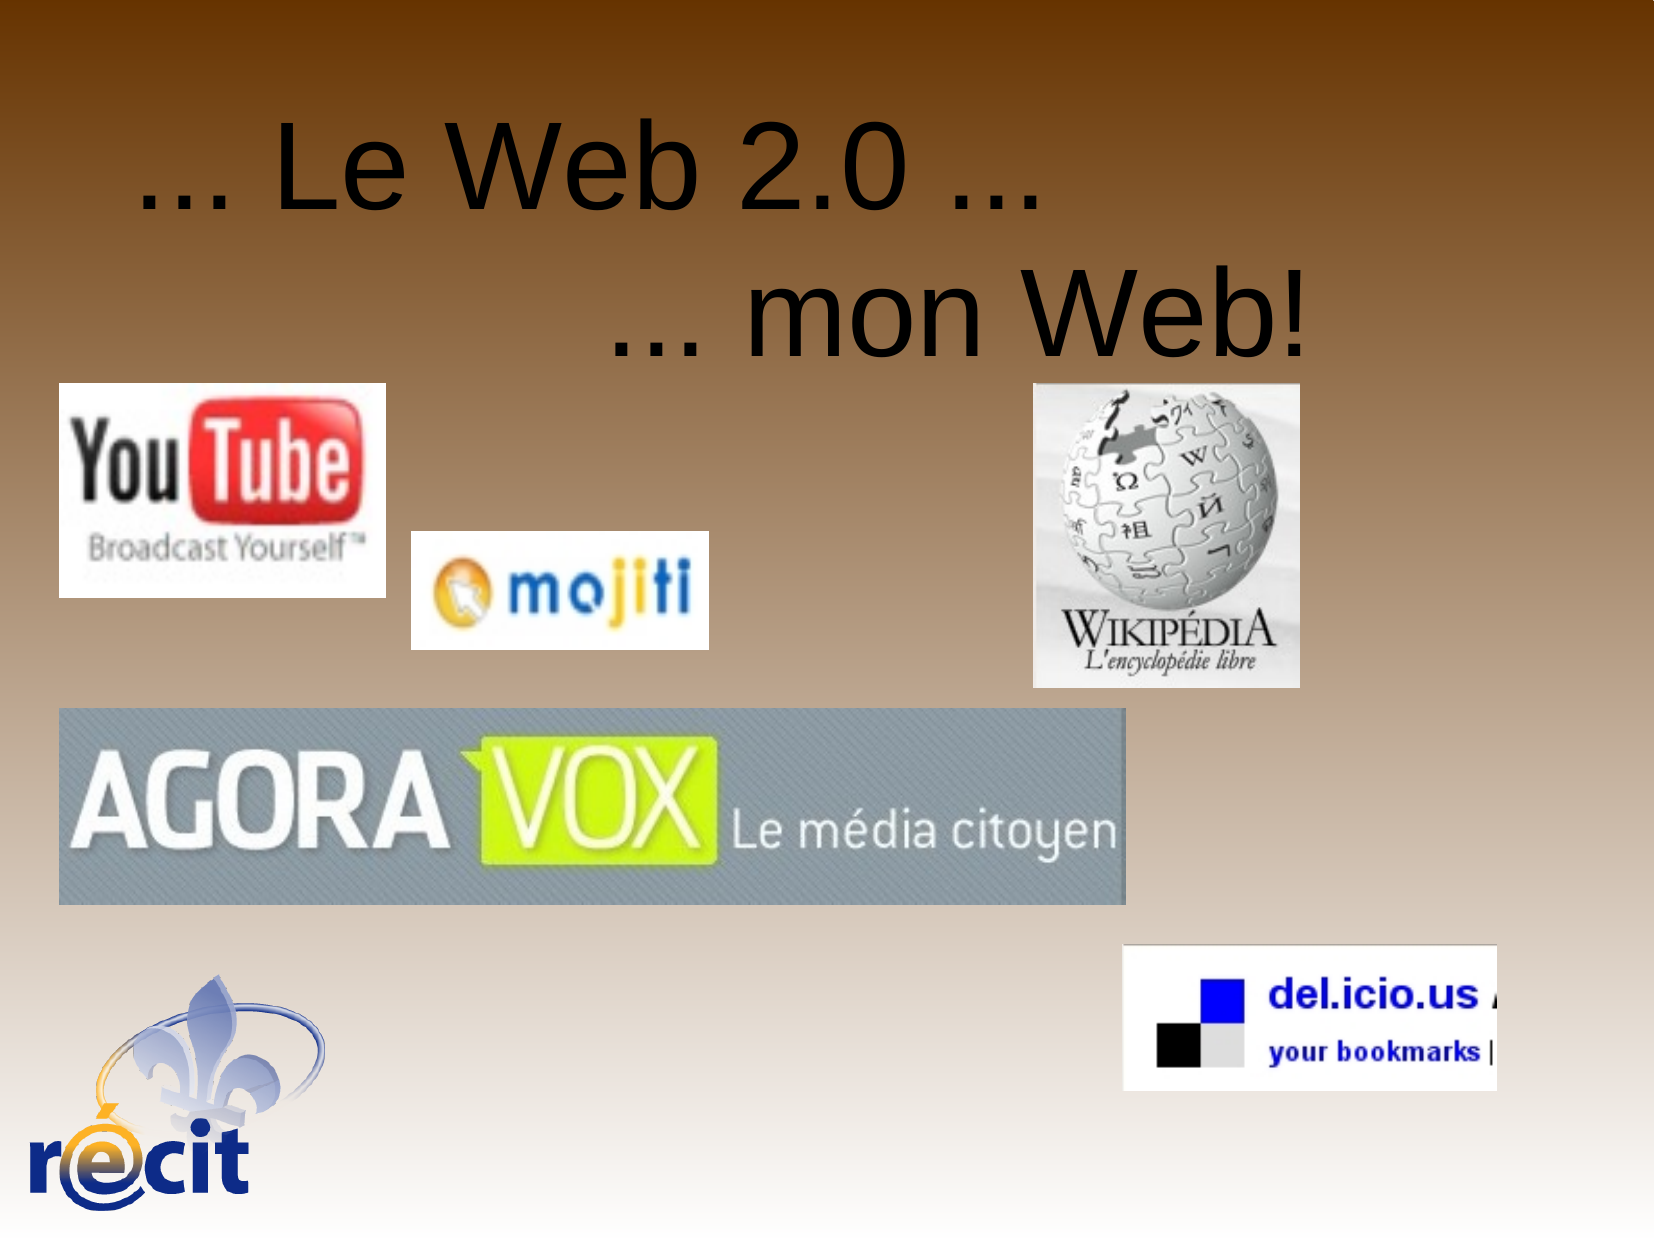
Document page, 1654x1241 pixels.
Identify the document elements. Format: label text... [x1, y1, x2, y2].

text_box ... mon Web! [589, 236, 1565, 391]
picture [59, 383, 386, 598]
picture [1033, 383, 1300, 688]
picture [411, 531, 709, 650]
picture [1122, 944, 1497, 1091]
picture [59, 708, 1126, 905]
picture [29, 974, 325, 1211]
text_box ... Le Web 2.0 ... [118, 88, 1094, 244]
